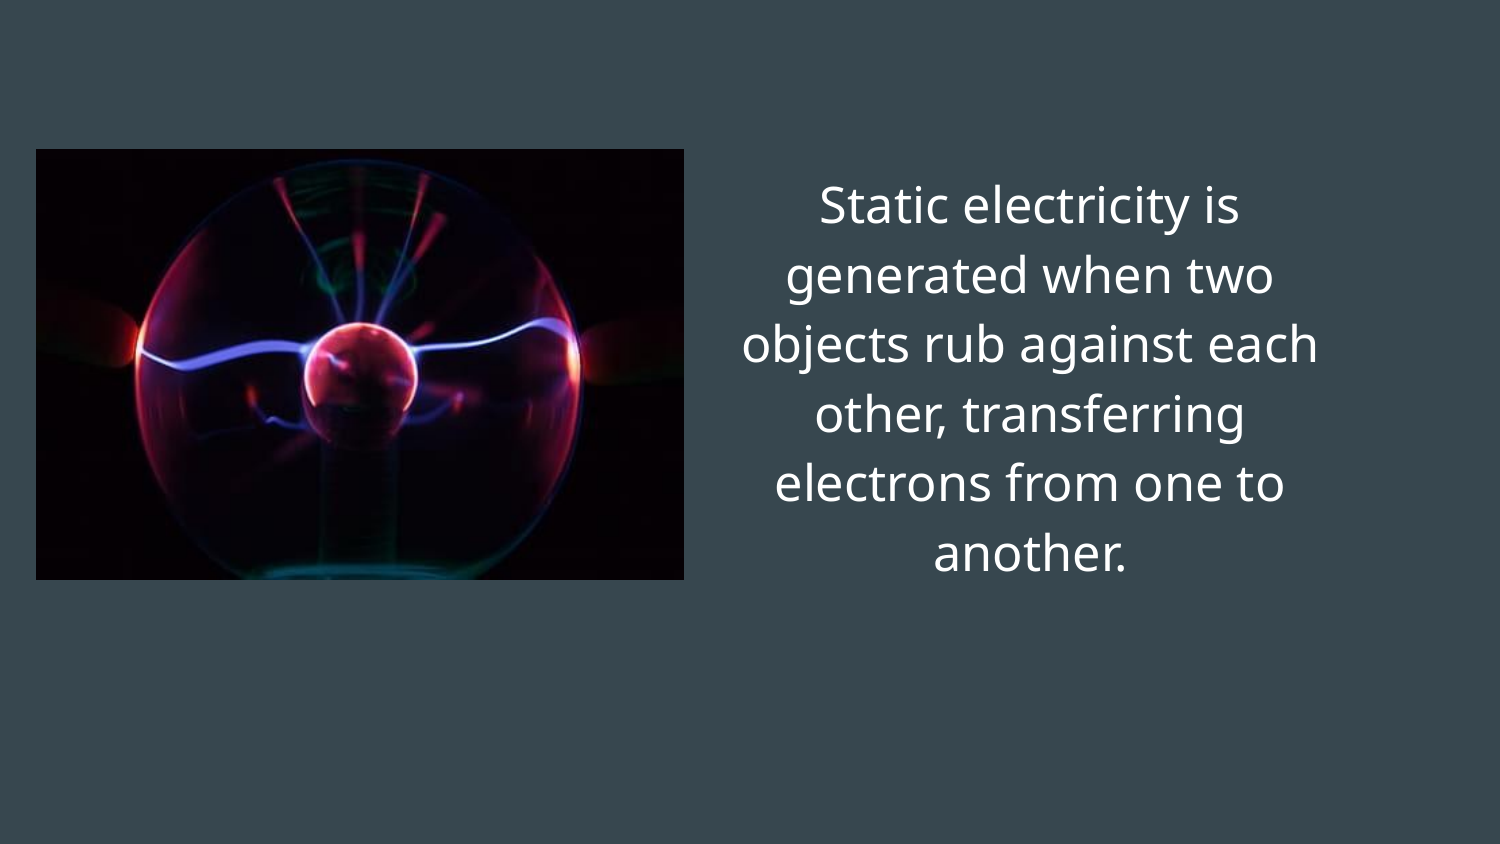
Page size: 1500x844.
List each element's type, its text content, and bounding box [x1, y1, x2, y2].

picture [36, 149, 684, 580]
picture [325, 576, 382, 580]
title Static electricity is generated when two objects rub against each other, transferring electrons from one to another. [690, 149, 1371, 580]
